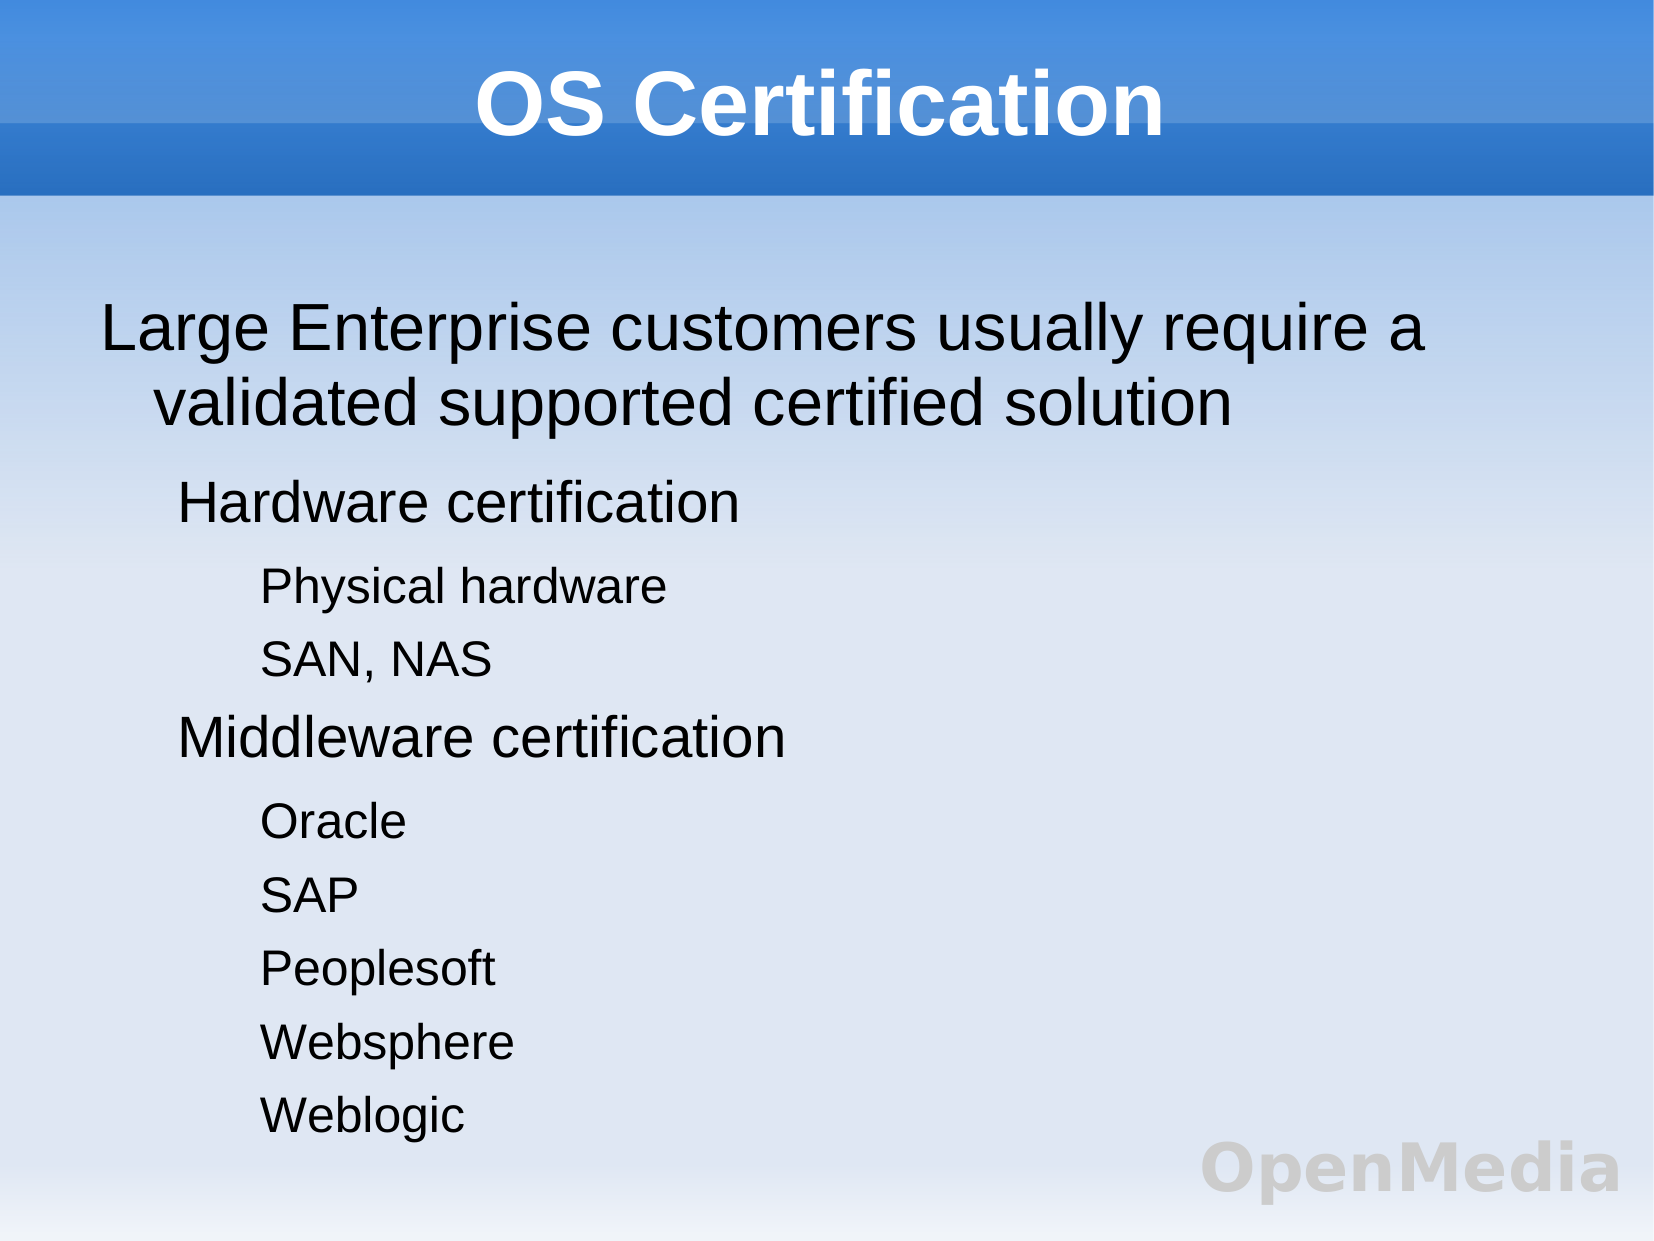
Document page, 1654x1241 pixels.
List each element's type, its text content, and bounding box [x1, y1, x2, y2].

title OS Certification [76, 7, 1565, 200]
picture [0, 0, 1654, 1241]
list Large Enterprise customers usually require a validated supported certified solution Hardware certification Physical hardware SAN, NAS Middleware certification Oracle SAP Peoplesoft Websphere Weblogic [82, 290, 1571, 1144]
